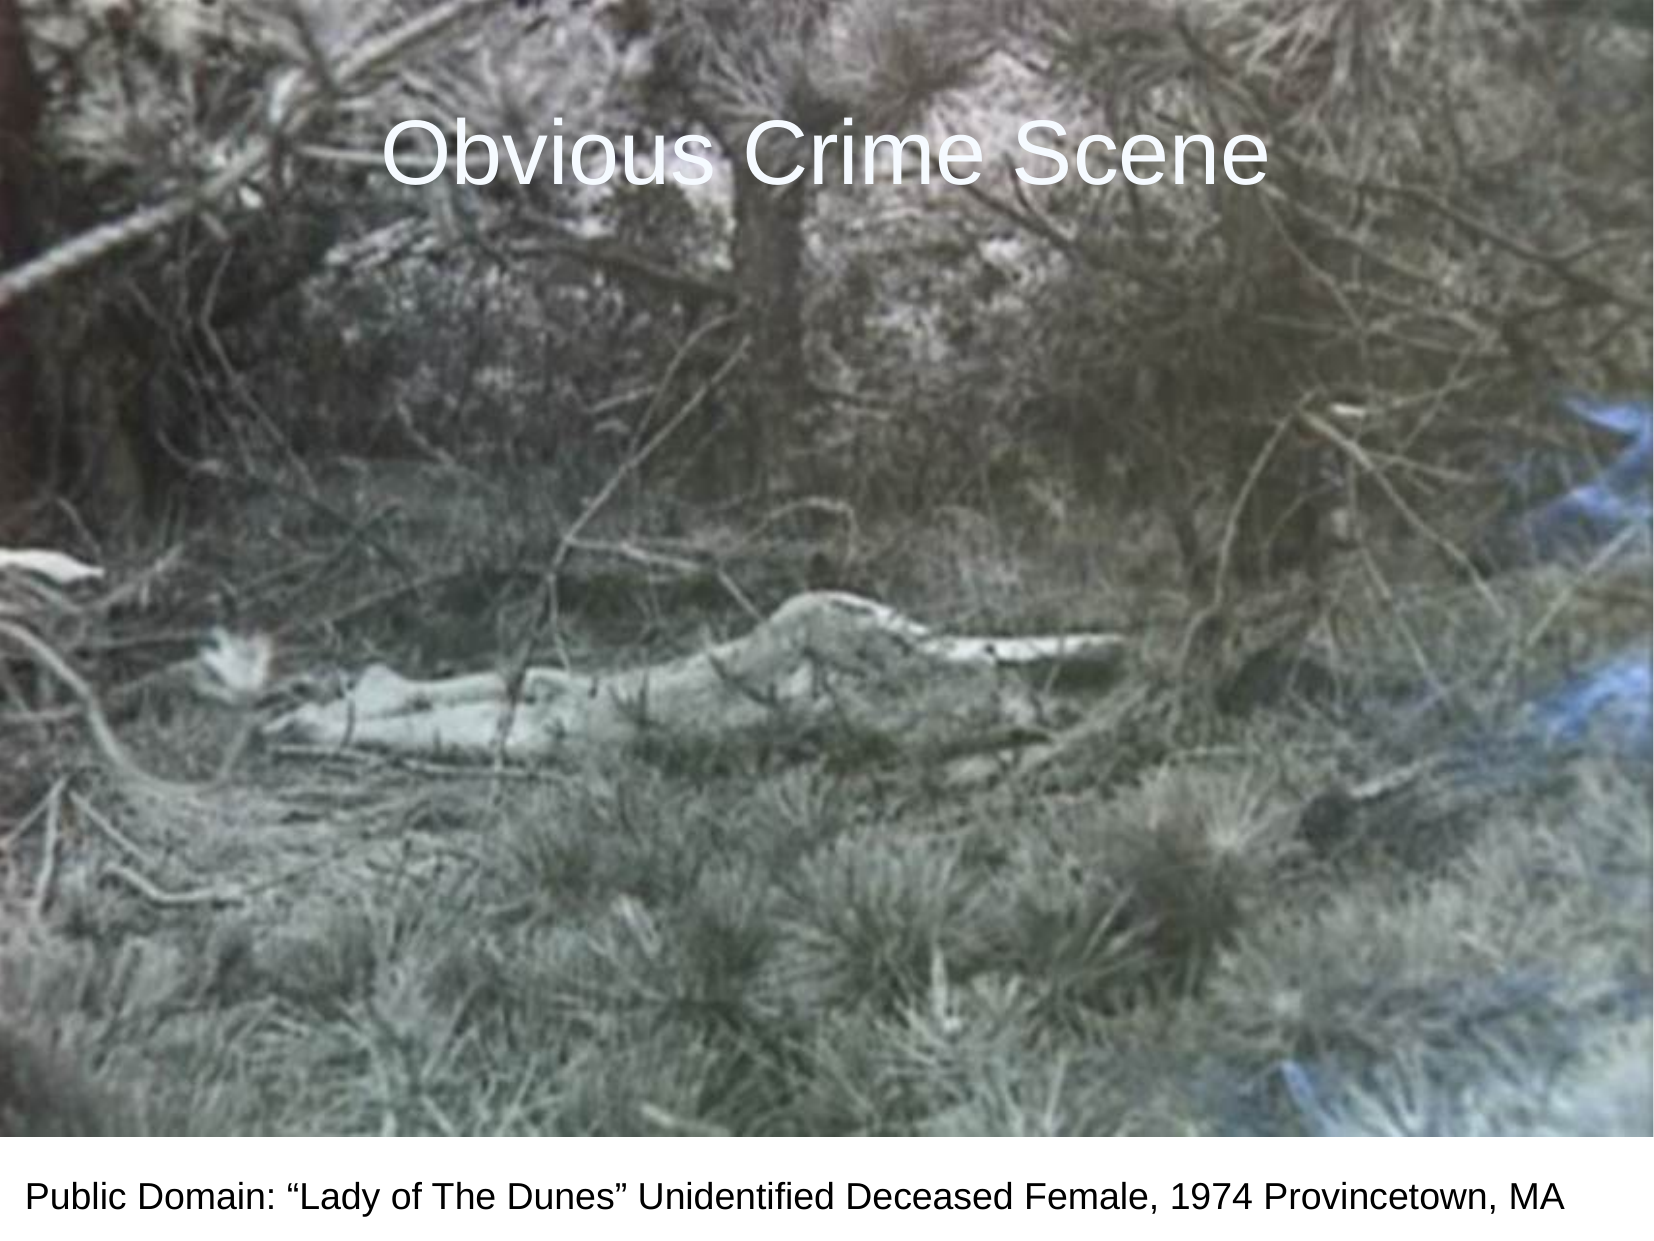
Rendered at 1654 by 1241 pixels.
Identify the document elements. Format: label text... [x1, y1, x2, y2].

title Obvious Crime Scene [82, 49, 1571, 257]
picture [0, 0, 1654, 1137]
text_box Public Domain: “Lady of The Dunes” Unidentified Deceased Female, 1974 Provincetown, MA [10, 1168, 1581, 1226]
